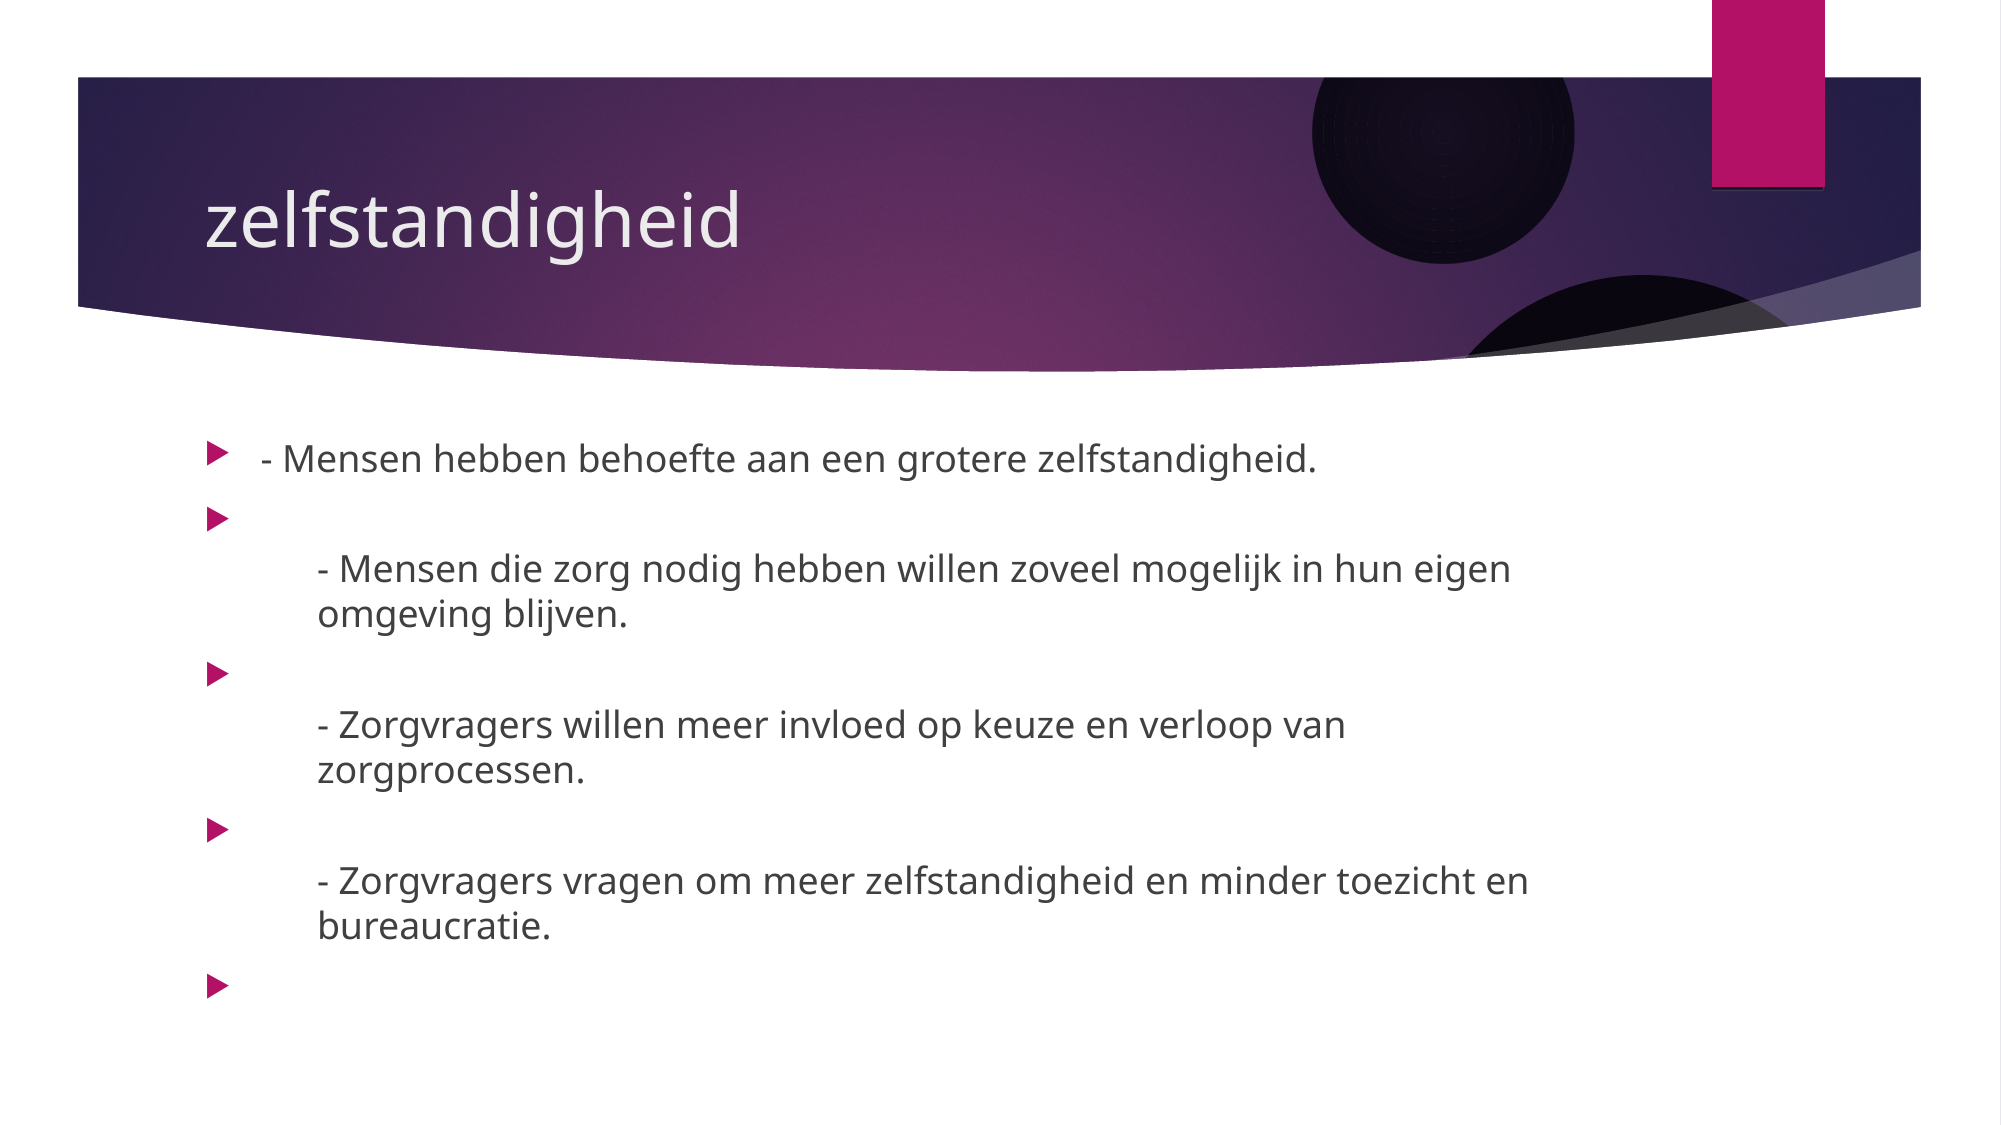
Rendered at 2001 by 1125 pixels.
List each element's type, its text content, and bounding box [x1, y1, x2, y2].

list - Mensen hebben behoefte aan een grotere zelfstandigheid. - Mensen die zorg nodig hebben willen zoveel mogelijk in hun eigen omgeving blijven. - Zorgvragers willen meer invloed op keuze en verloop van zorgprocessen. - Zorgvragers vragen om meer zelfstandigheid en minder toezicht en bureaucratie. [189, 427, 1638, 988]
title zelfstandigheid [189, 159, 1627, 276]
